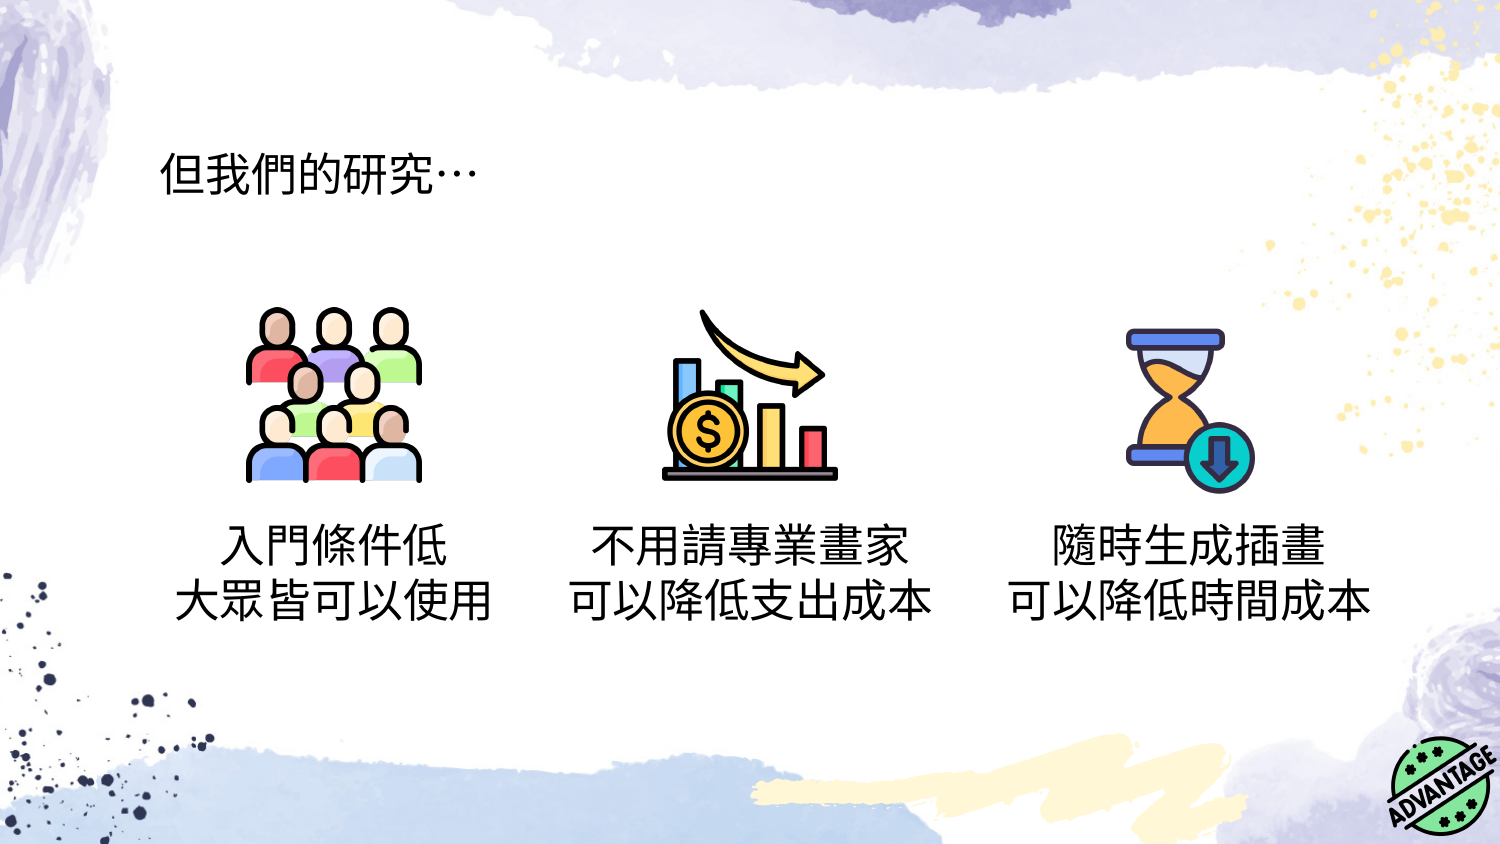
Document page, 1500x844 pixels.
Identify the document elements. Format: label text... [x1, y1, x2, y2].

text_box [1202, 830, 1216, 837]
text_box 不用請專業畫家 可以降低支出成本 [543, 508, 957, 636]
text_box 隨時生成插畫 可以降低時間成本 [982, 508, 1396, 636]
picture [662, 307, 838, 483]
text_box [911, 801, 928, 807]
text_box 但我們的研究… [144, 138, 763, 209]
picture [1101, 323, 1277, 499]
text_box 入門條件低 大眾皆可以使用 [156, 508, 513, 636]
text_box [750, 733, 1249, 844]
picture [1382, 727, 1499, 844]
picture [246, 307, 422, 483]
